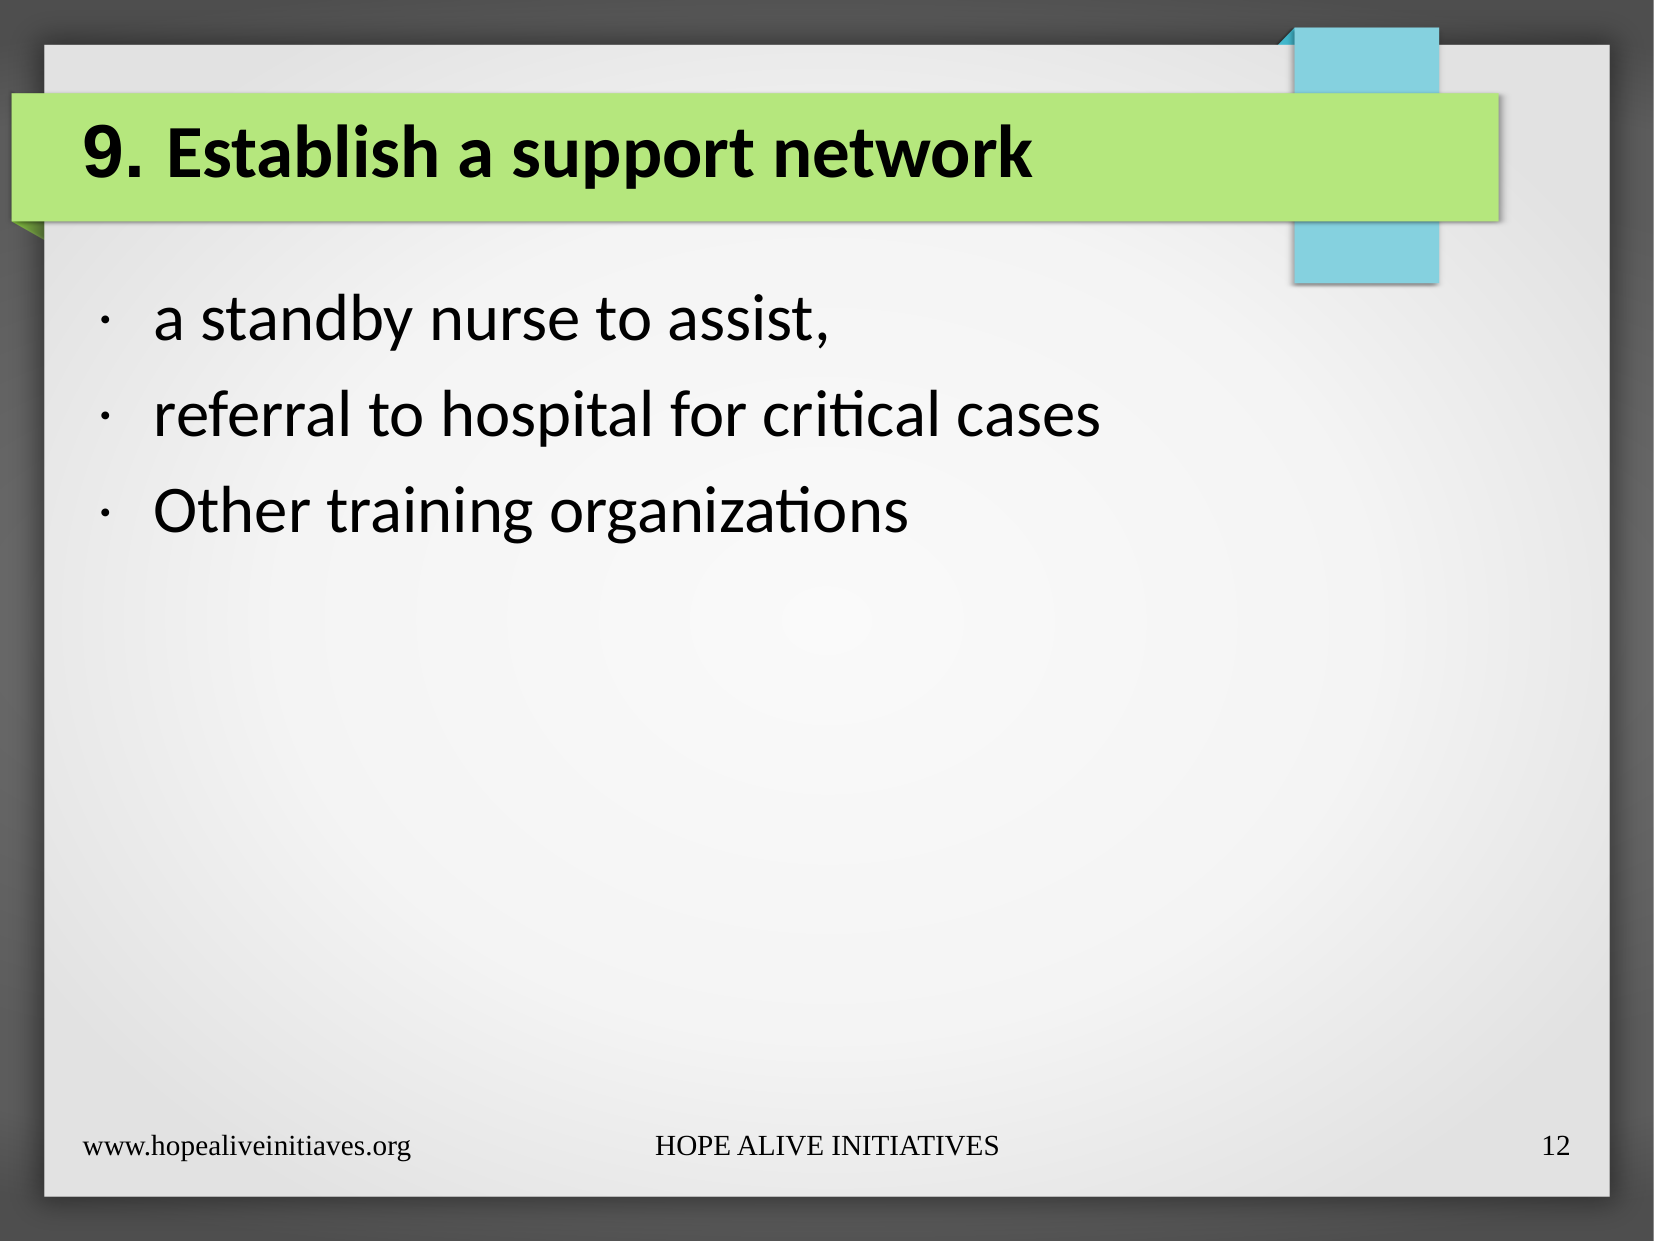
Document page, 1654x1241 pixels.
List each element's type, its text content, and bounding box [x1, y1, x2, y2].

list a standby nurse to assist, referral to hospital for critical cases Other training organizations [82, 290, 1571, 1010]
picture [0, 0, 1654, 1241]
title 9. Establish a support network [82, 49, 1571, 257]
